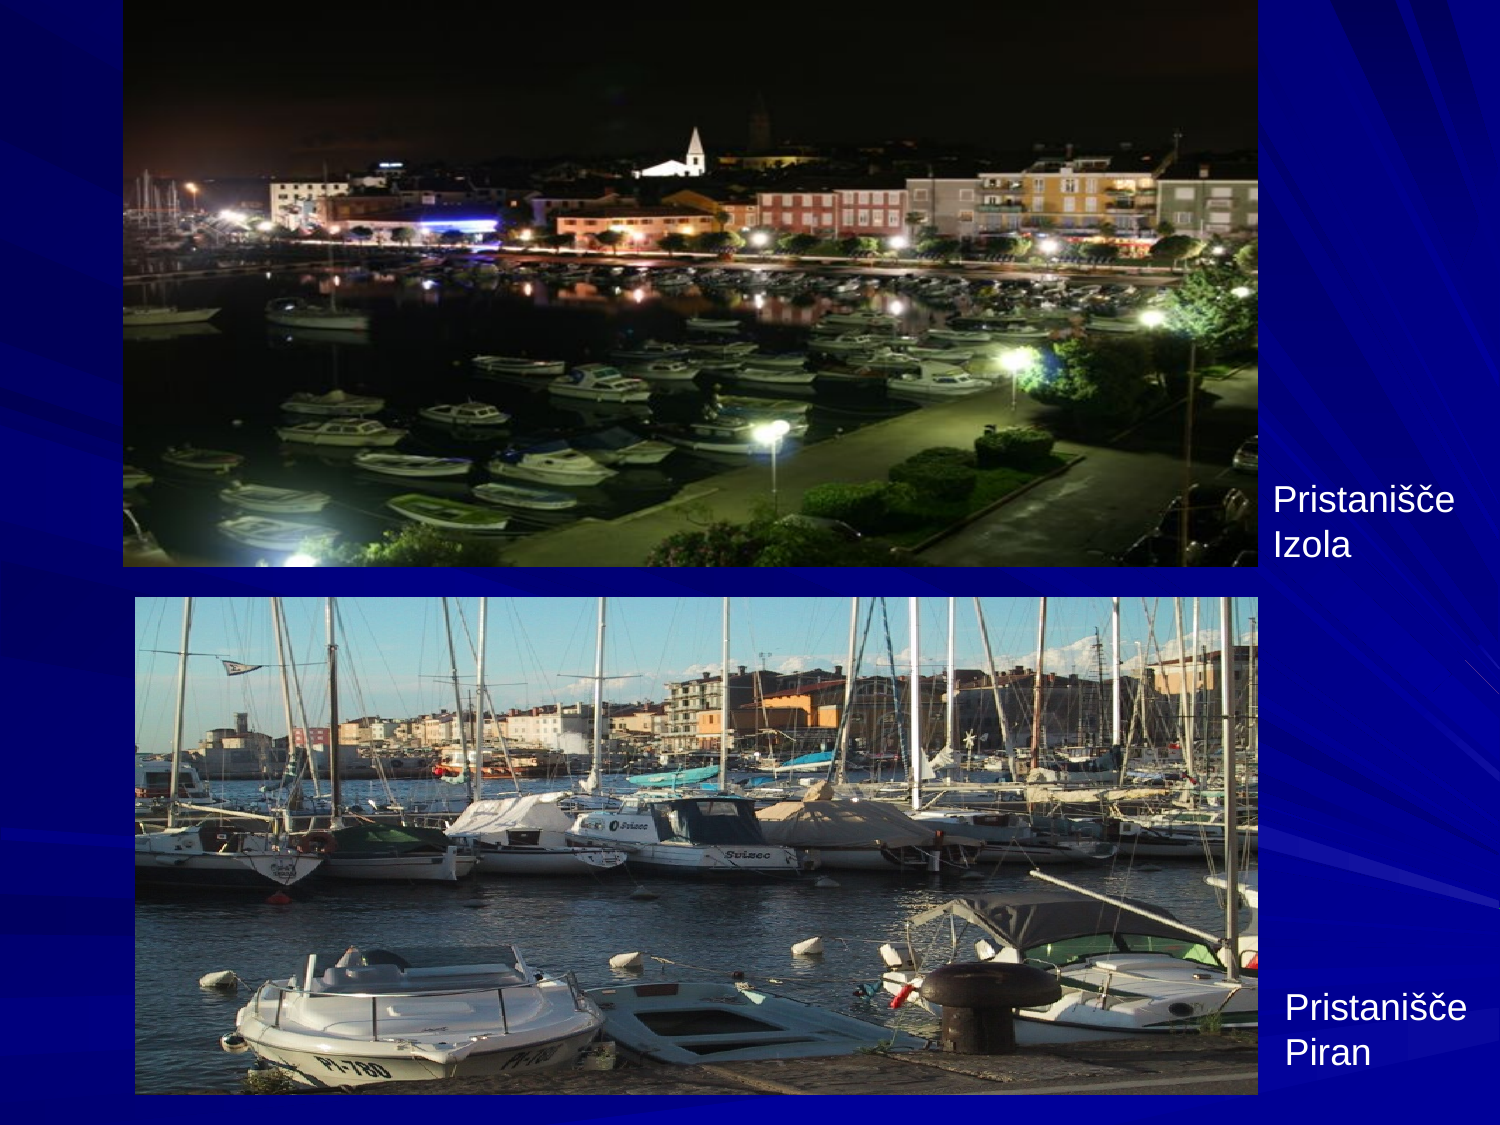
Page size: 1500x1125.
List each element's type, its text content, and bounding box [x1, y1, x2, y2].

picture [123, 0, 1258, 567]
text_box Pristanišče Piran [1269, 976, 1500, 1081]
text_box Pristanišče Izola [1257, 467, 1500, 573]
picture [135, 597, 1258, 1095]
